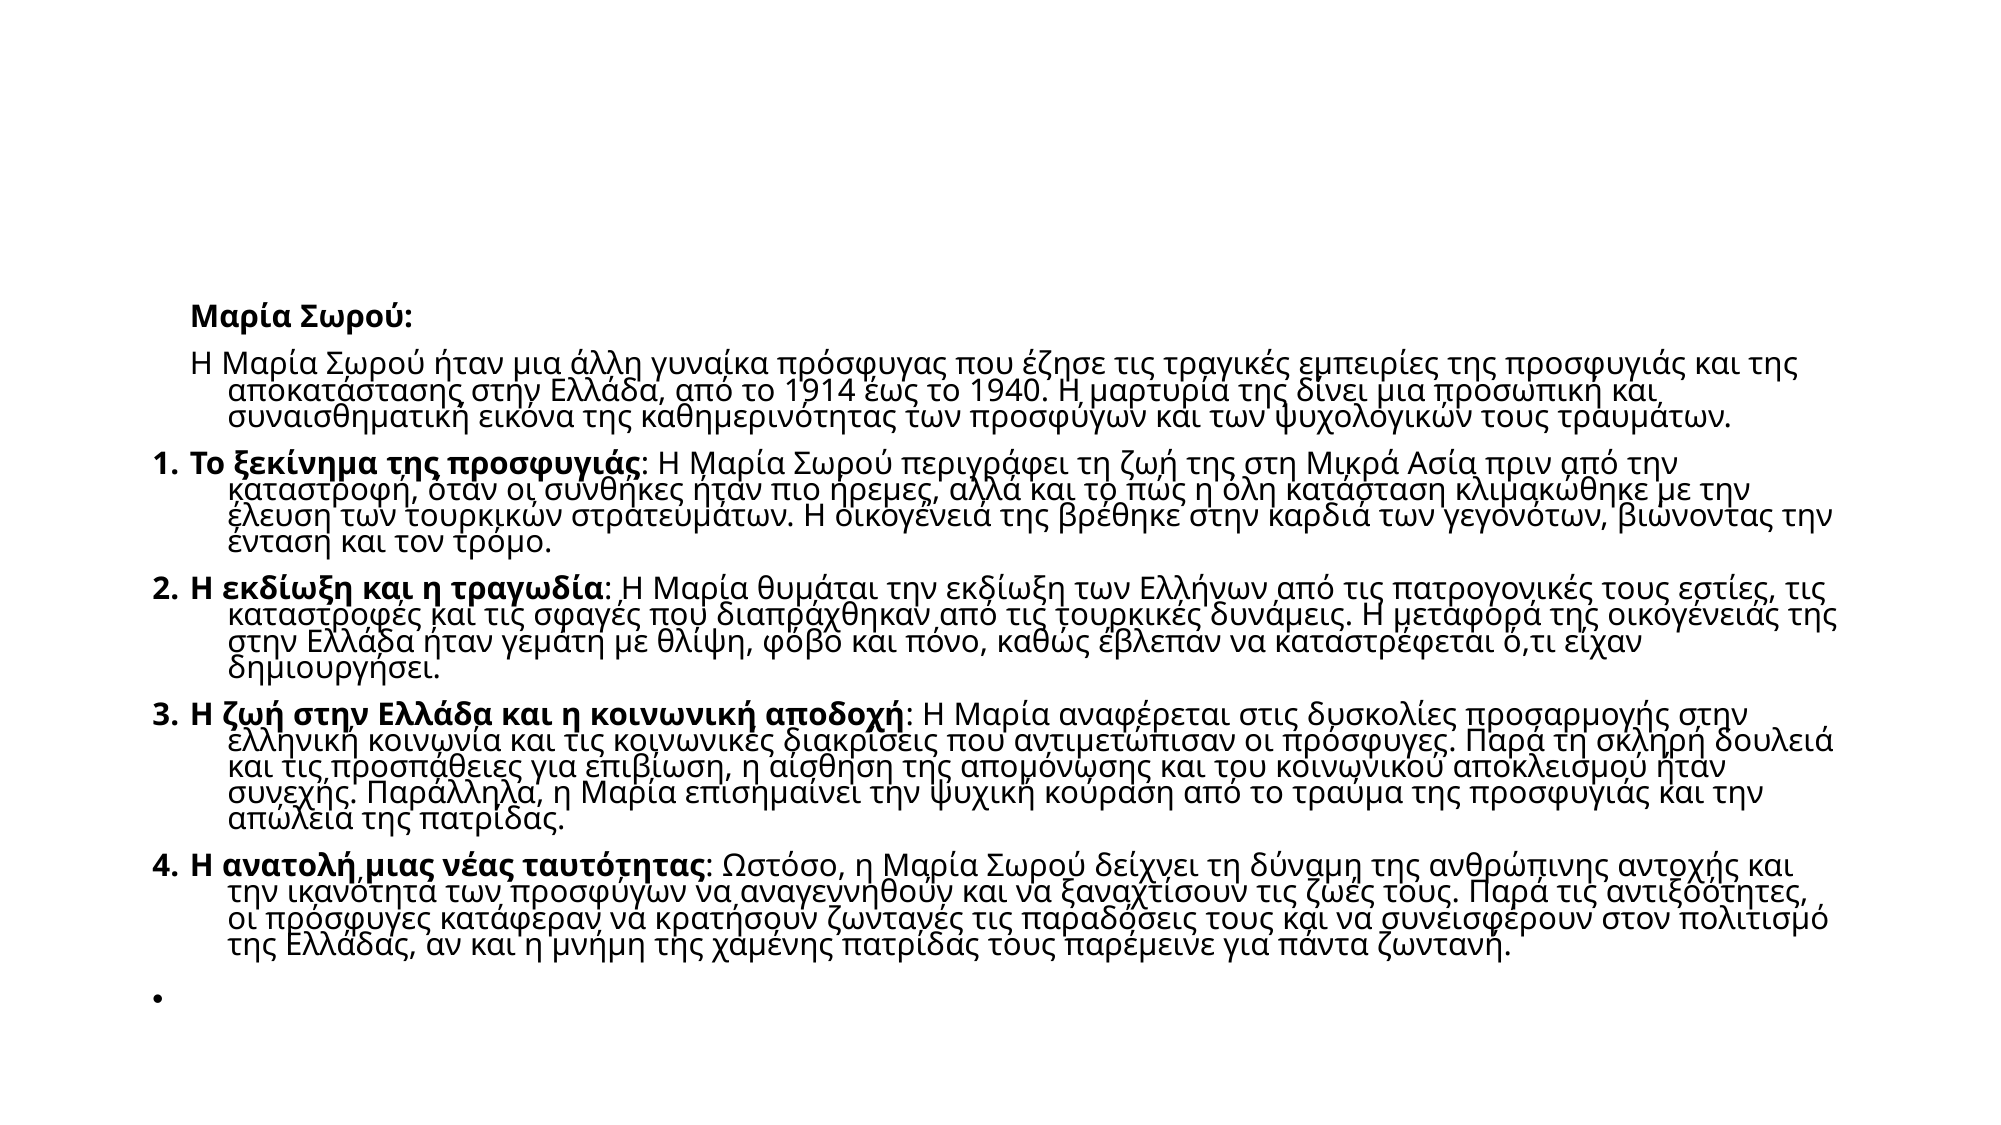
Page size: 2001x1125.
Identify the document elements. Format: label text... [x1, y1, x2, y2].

list Μαρία Σωρού: Η Μαρία Σωρού ήταν μια άλλη γυναίκα πρόσφυγας που έζησε τις τραγικές εμπειρίες της προσφυγιάς και της αποκατάστασης στην Ελλάδα, από το 1914 έως το 1940. Η μαρτυρία της δίνει μια προσωπική και συναισθηματική εικόνα της καθημερινότητας των προσφύγων και των ψυχολογικών τους τραυμάτων. Το ξεκίνημα της προσφυγιάς: Η Μαρία Σωρού περιγράφει τη ζωή της στη Μικρά Ασία πριν από την καταστροφή, όταν οι συνθήκες ήταν πιο ήρεμες, αλλά και το πώς η όλη κατάσταση κλιμακώθηκε με την έλευση των τουρκικών στρατευμάτων. Η οικογένειά της βρέθηκε στην καρδιά των γεγονότων, βιώνοντας την ένταση και τον τρόμο. Η εκδίωξη και η τραγωδία: Η Μαρία θυμάται την εκδίωξη των Ελλήνων από τις πατρογονικές τους εστίες, τις καταστροφές και τις σφαγές που διαπράχθηκαν από τις τουρκικές δυνάμεις. Η μεταφορά της οικογένειάς της στην Ελλάδα ήταν γεμάτη με θλίψη, φόβο και πόνο, καθώς έβλεπαν να καταστρέφεται ό,τι είχαν δημιουργήσει. Η ζωή στην Ελλάδα και η κοινωνική αποδοχή: Η Μαρία αναφέρεται στις δυσκολίες προσαρμογής στην ελληνική κοινωνία και τις κοινωνικές διακρίσεις που αντιμετώπισαν οι πρόσφυγες. Παρά τη σκληρή δουλειά και τις προσπάθειες για επιβίωση, η αίσθηση της απομόνωσης και του κοινωνικού αποκλεισμού ήταν συνεχής. Παράλληλα, η Μαρία επισημαίνει την ψυχική κούραση από το τραύμα της προσφυγιάς και την απώλεια της πατρίδας. Η ανατολή μιας νέας ταυτότητας: Ωστόσο, η Μαρία Σωρού δείχνει τη δύναμη της ανθρώπινης αντοχής και την ικανότητα των προσφύγων να αναγεννηθούν και να ξαναχτίσουν τις ζωές τους. Παρά τις αντιξοότητες, οι πρόσφυγες κατάφεραν να κρατήσουν ζωντανές τις παραδόσεις τους και να συνεισφέρουν στον πολιτισμό της Ελλάδας, αν και η μνήμη της χαμένης πατρίδας τους παρέμεινε για πάντα ζωντανή. [137, 299, 1863, 1014]
